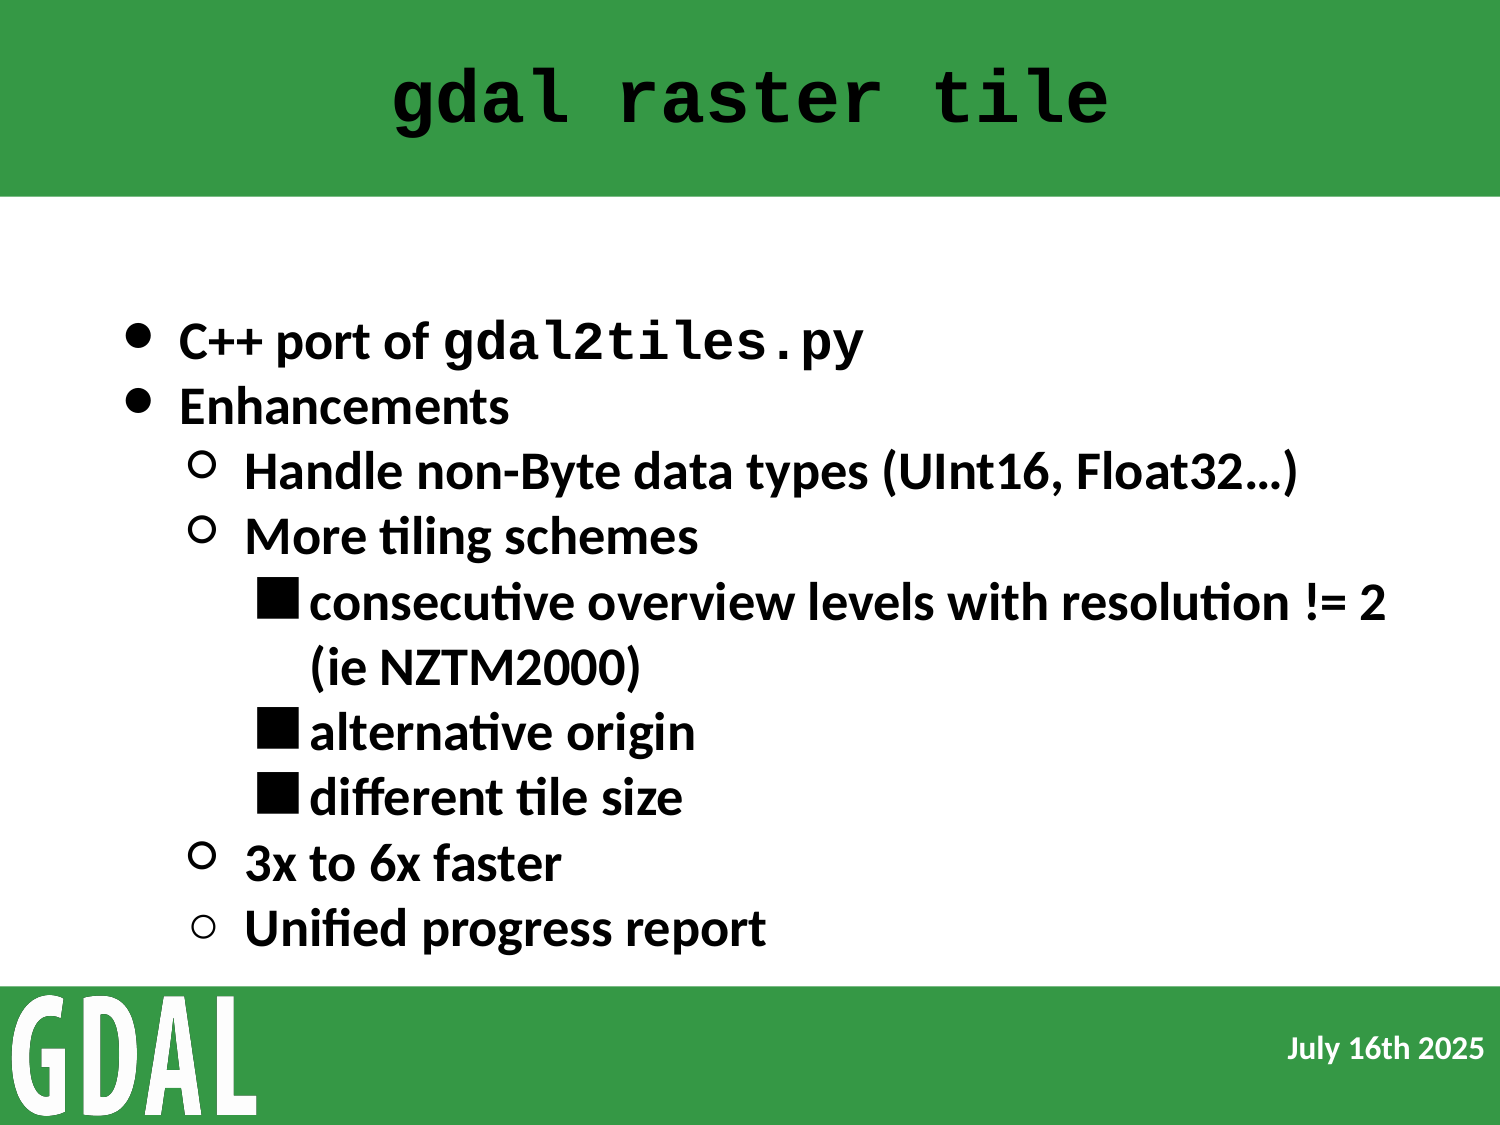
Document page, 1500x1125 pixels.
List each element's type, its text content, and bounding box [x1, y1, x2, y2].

picture [11, 995, 257, 1116]
list C++ port of gdal2tiles.py Enhancements Handle non-Byte data types (UInt16, Float32…) More tiling schemes consecutive overview levels with resolution != 2 (ie NZTM2000) alternative origin different tile size 3x to 6x faster Unified progress report [103, 299, 1435, 967]
title gdal raster tile [0, 0, 1500, 197]
